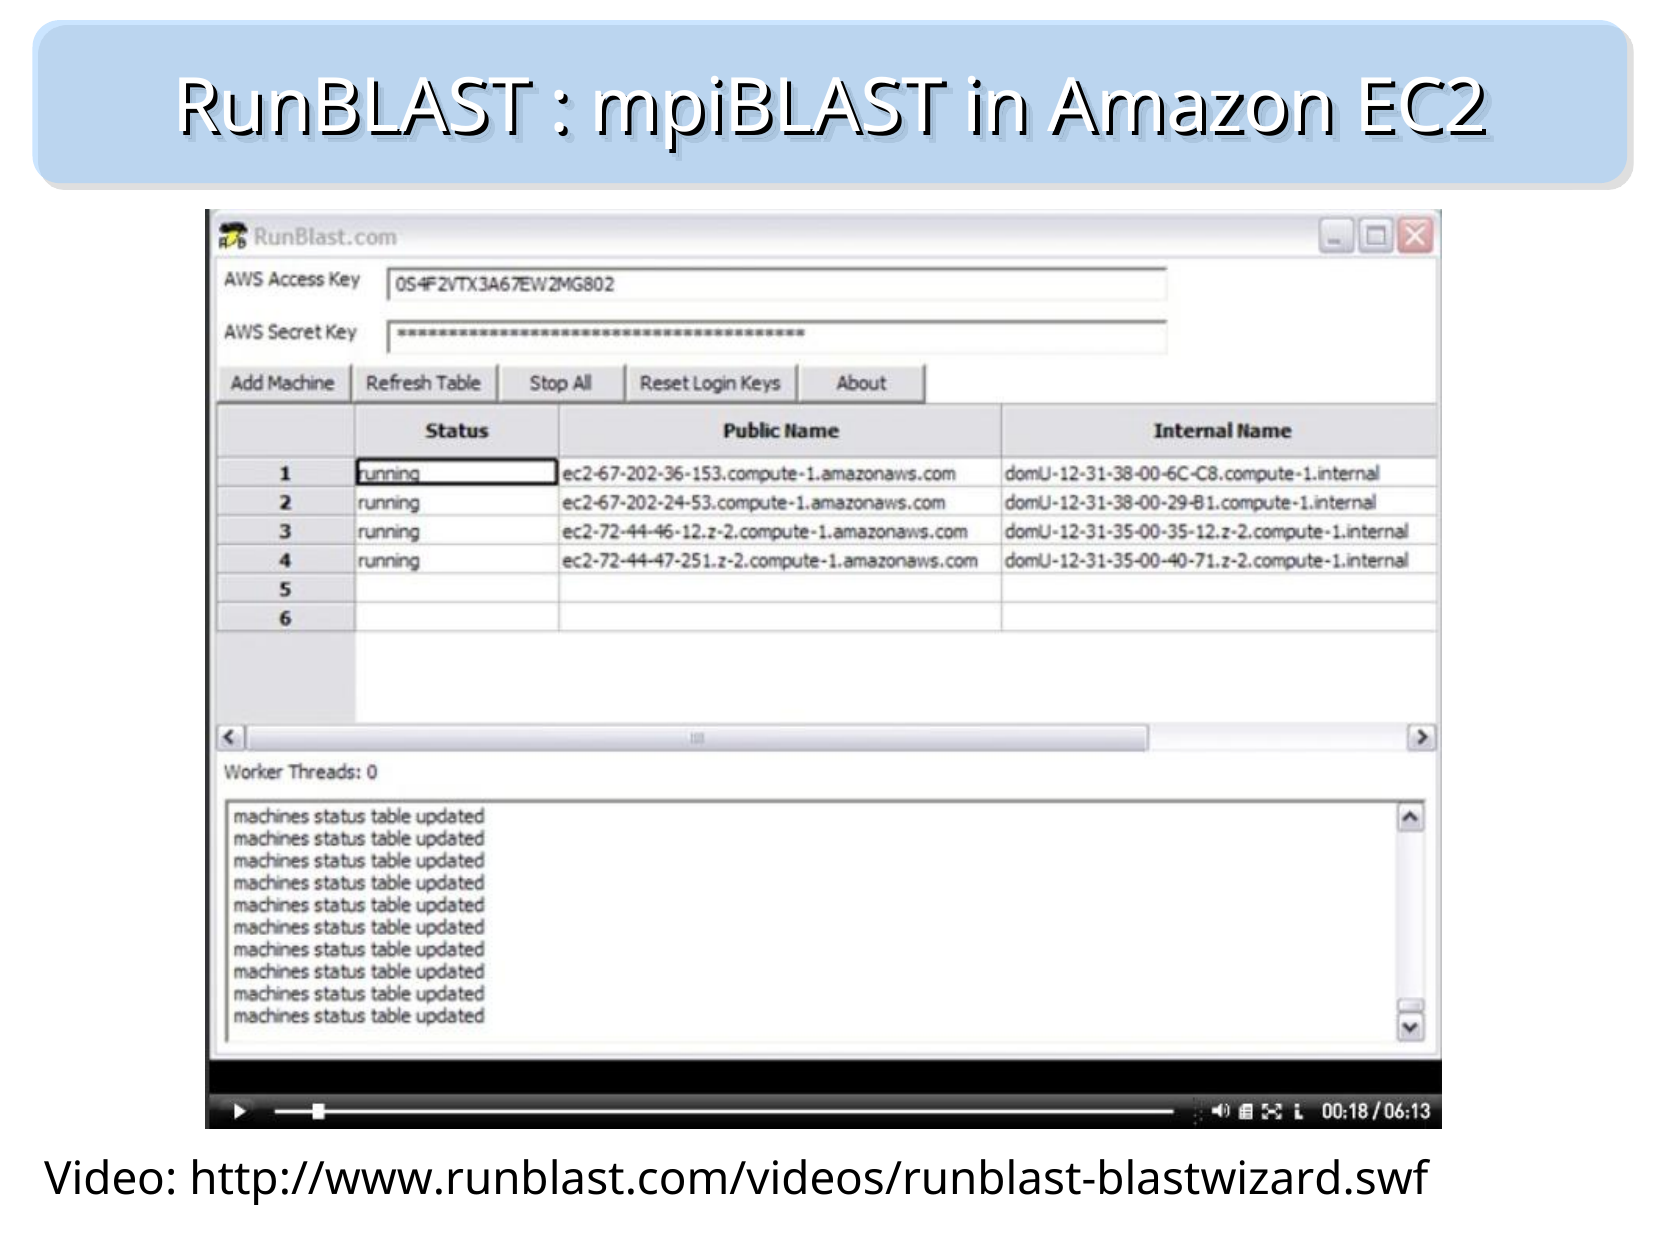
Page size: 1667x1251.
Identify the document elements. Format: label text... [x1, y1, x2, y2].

picture [205, 209, 1442, 1129]
text_box Video: http://www.runblast.com/videos/runblast-blastwizard.swf [29, 1141, 1667, 1221]
text_box RunBLAST : mpiBLAST in Amazon EC2 [32, 20, 1628, 184]
